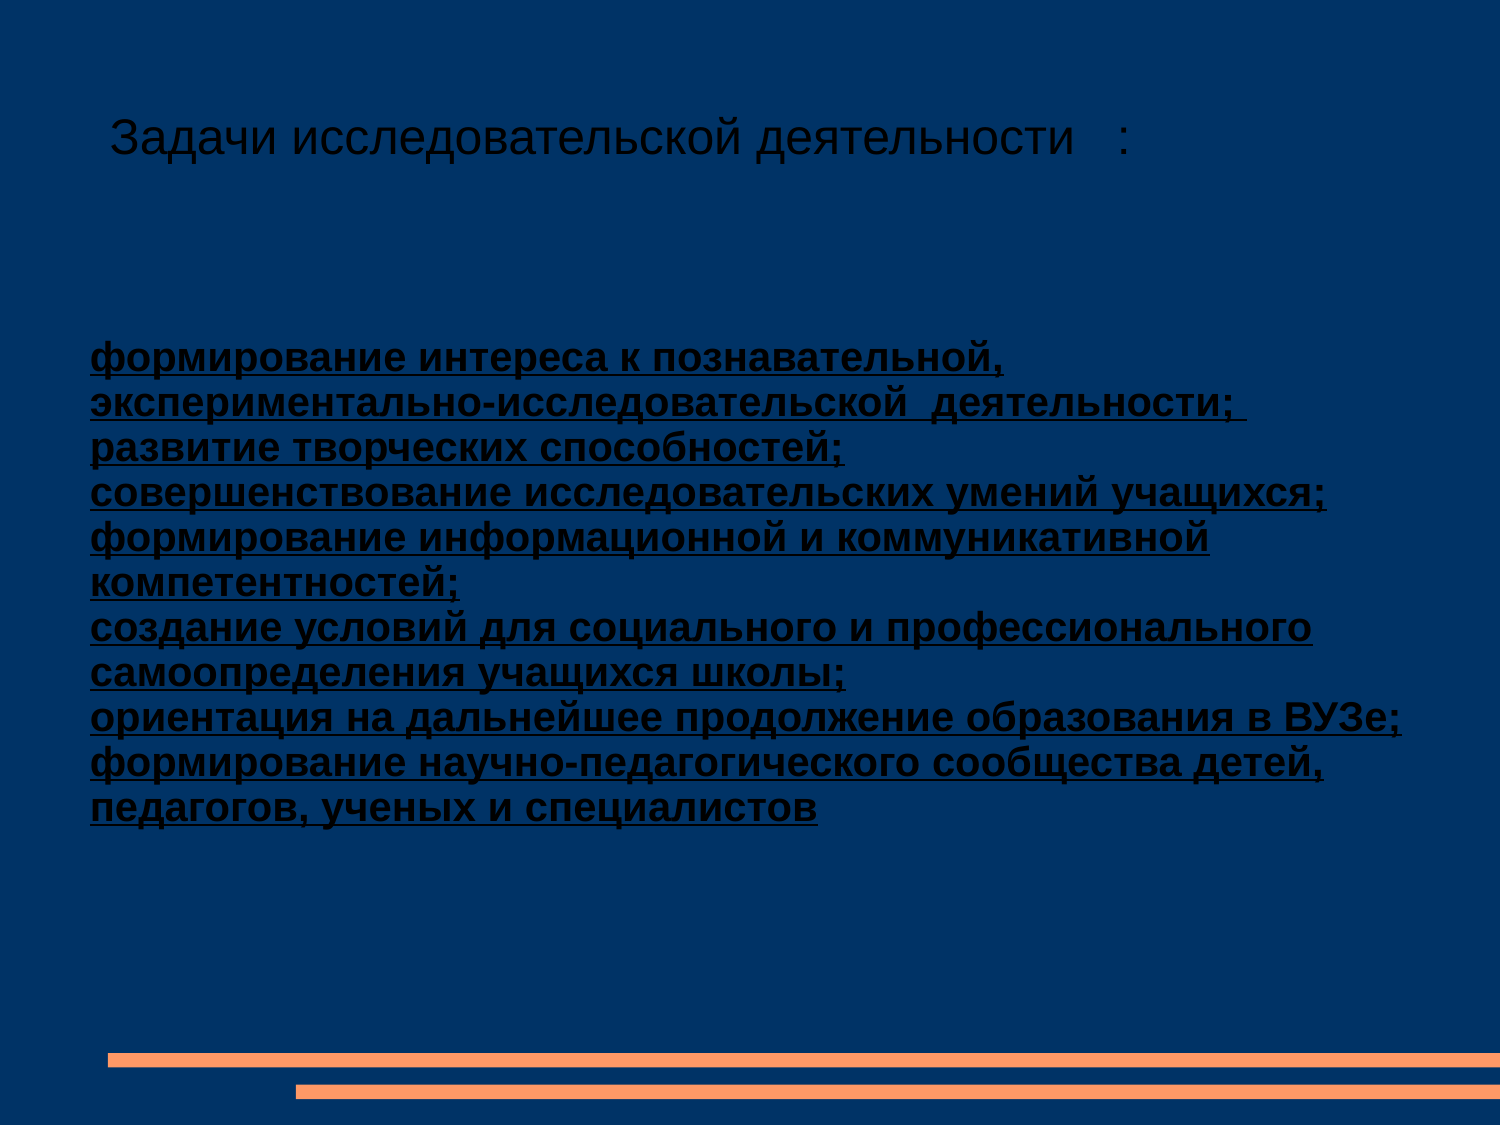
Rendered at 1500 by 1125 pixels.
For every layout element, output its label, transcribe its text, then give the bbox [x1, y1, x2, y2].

text_box Задачи исследовательской деятельности : [76, 82, 1403, 188]
text_box формирование интереса к познавательной, экспериментально-исследовательской деятельности; развитие творческих способностей; совершенствование исследовательских умений учащихся; формирование информационной и коммуникативной компетентностей; создание условий для социального и профессионального самоопределения учащихся школы; ориентация на дальнейшее продолжение образования в ВУЗе; формирование научно-педагогического сообщества детей, педагогов, ученых и специалистов [74, 328, 1418, 1005]
